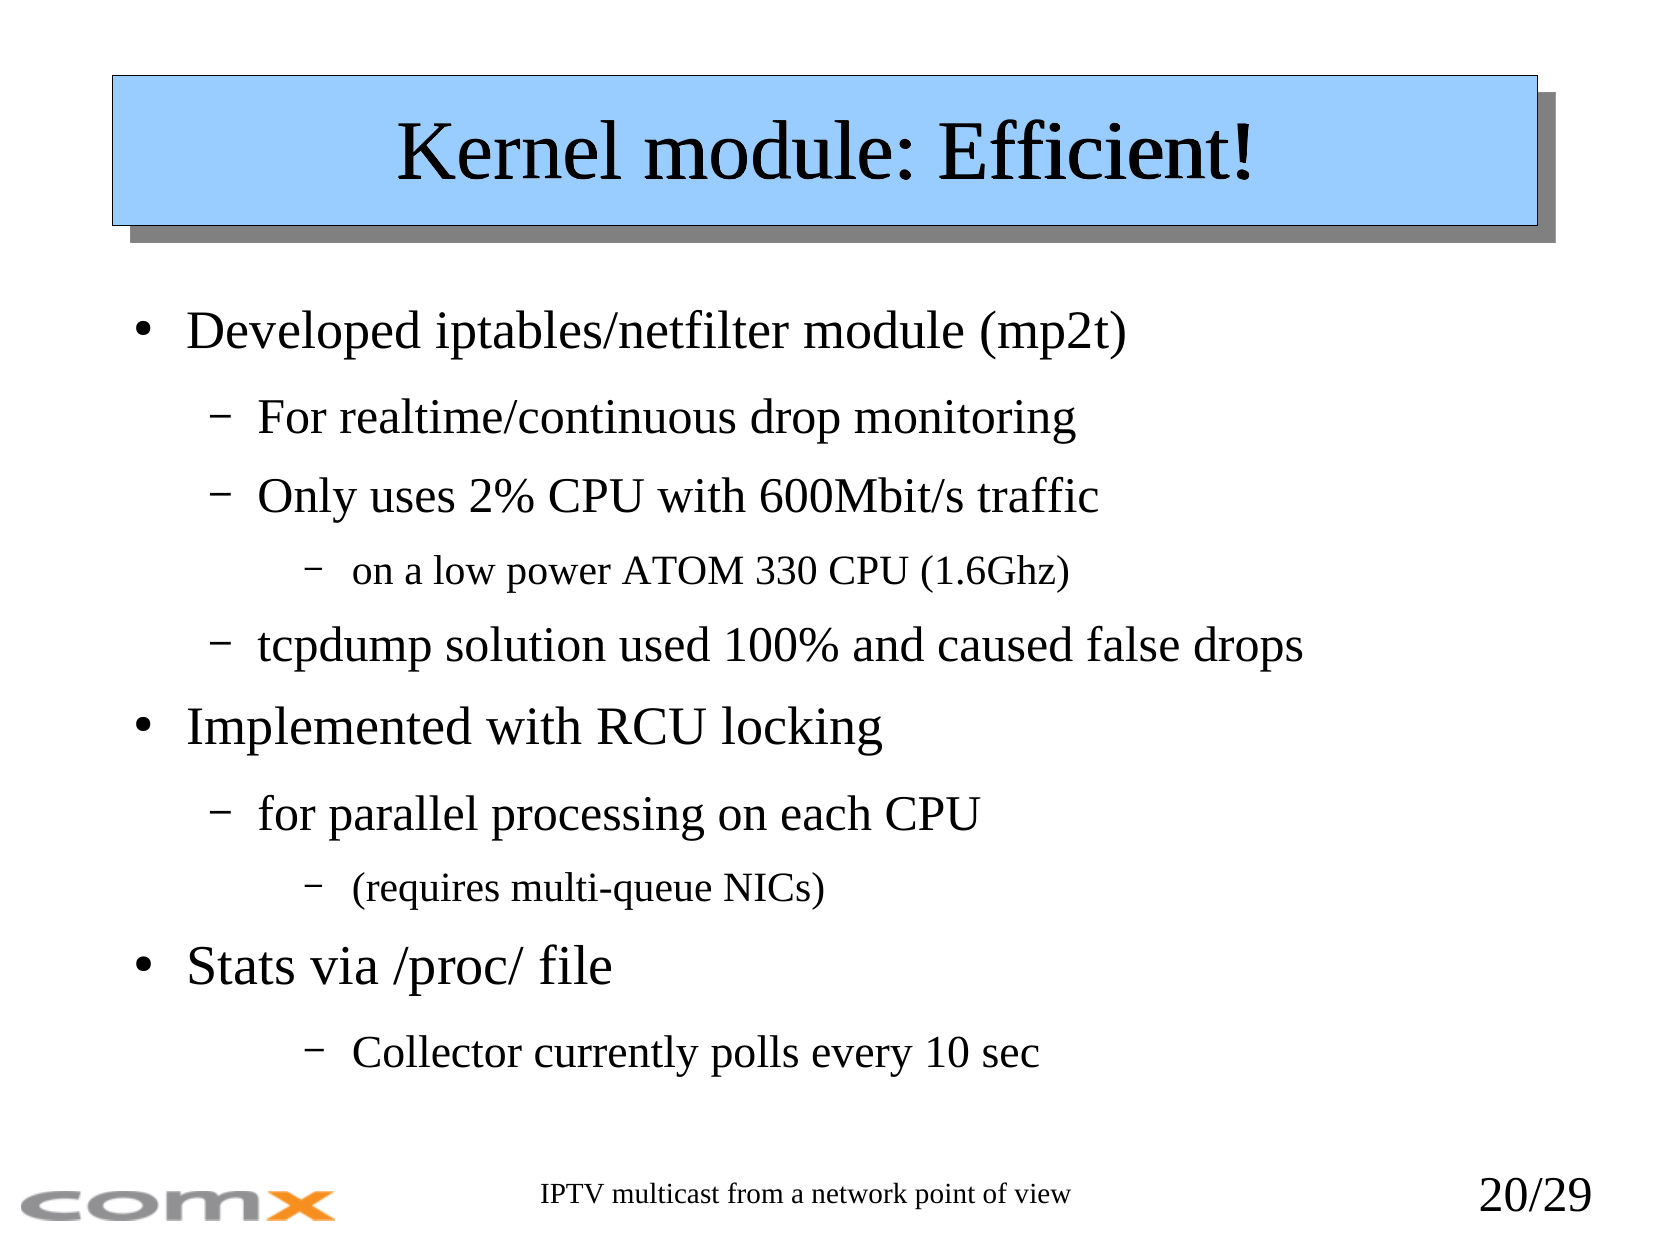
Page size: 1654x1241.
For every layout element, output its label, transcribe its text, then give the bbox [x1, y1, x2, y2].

title Kernel module: Efficient! [116, 75, 1538, 226]
list Developed iptables/netfilter module (mp2t) For realtime/continuous drop monitoring Only uses 2% CPU with 600Mbit/s traffic on a low power ATOM 330 CPU (1.6Ghz) tcpdump solution used 100% and caused false drops Implemented with RCU locking for parallel processing on each CPU (requires multi-queue NICs) Stats via /proc/ file Collector currently polls every 10 sec [115, 300, 1541, 1078]
picture [21, 1191, 335, 1221]
